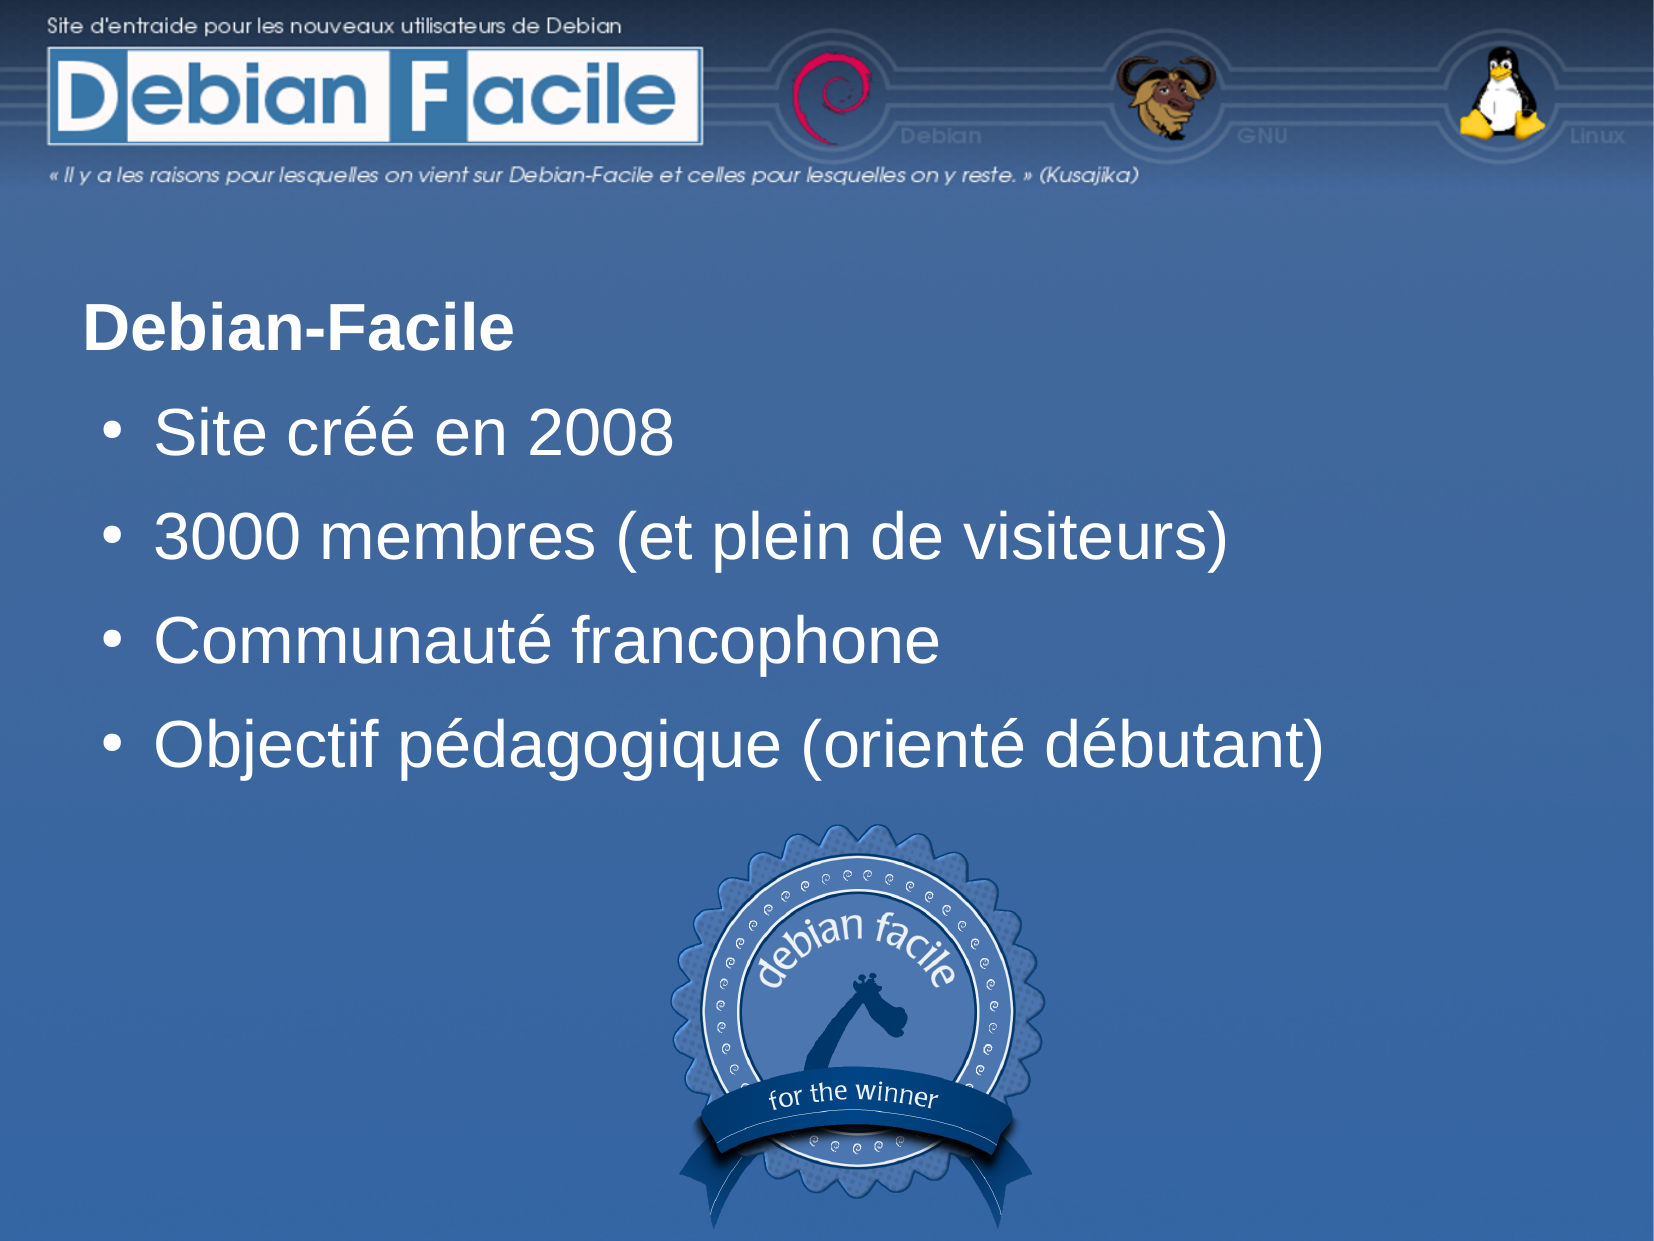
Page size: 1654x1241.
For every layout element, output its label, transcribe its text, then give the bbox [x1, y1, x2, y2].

list Debian-Facile Site créé en 2008 3000 membres (et plein de visiteurs) Communauté francophone Objectif pédagogique (orienté débutant) [82, 290, 1571, 1010]
picture [0, 0, 1654, 1241]
